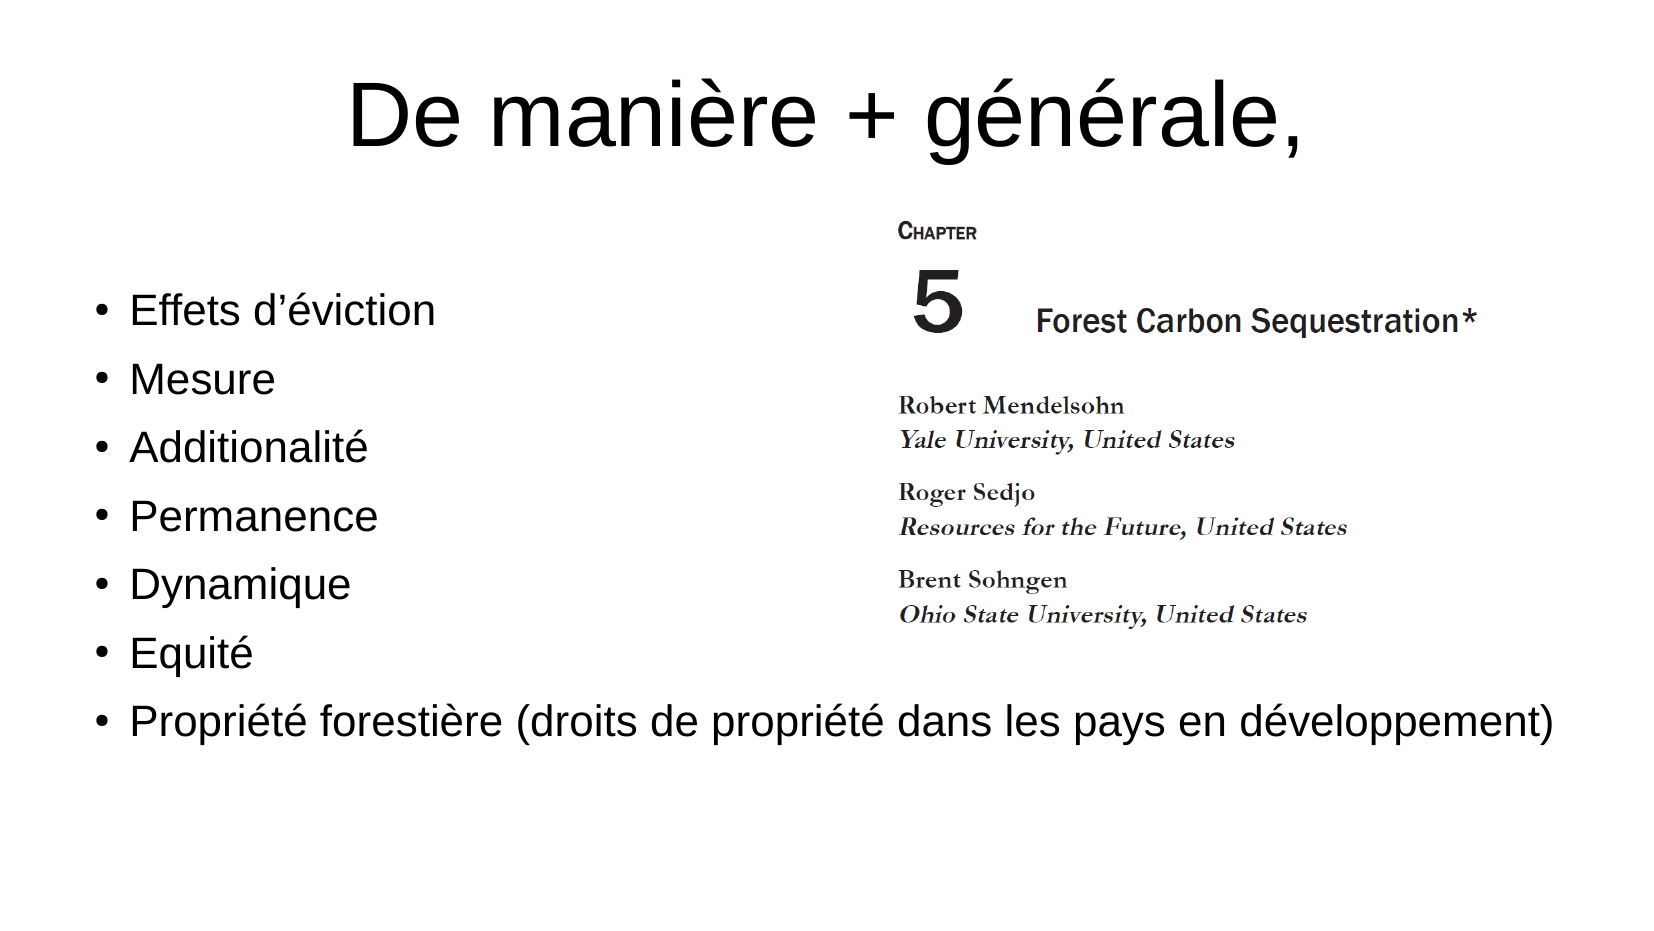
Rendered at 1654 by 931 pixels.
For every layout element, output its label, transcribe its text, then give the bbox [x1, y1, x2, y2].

picture [885, 206, 1506, 680]
title De manière + générale, [82, 37, 1571, 193]
list Effets d’éviction Mesure Additionalité Permanence Dynamique Equité Propriété forestière (droits de propriété dans les pays en développement) [82, 217, 1571, 758]
